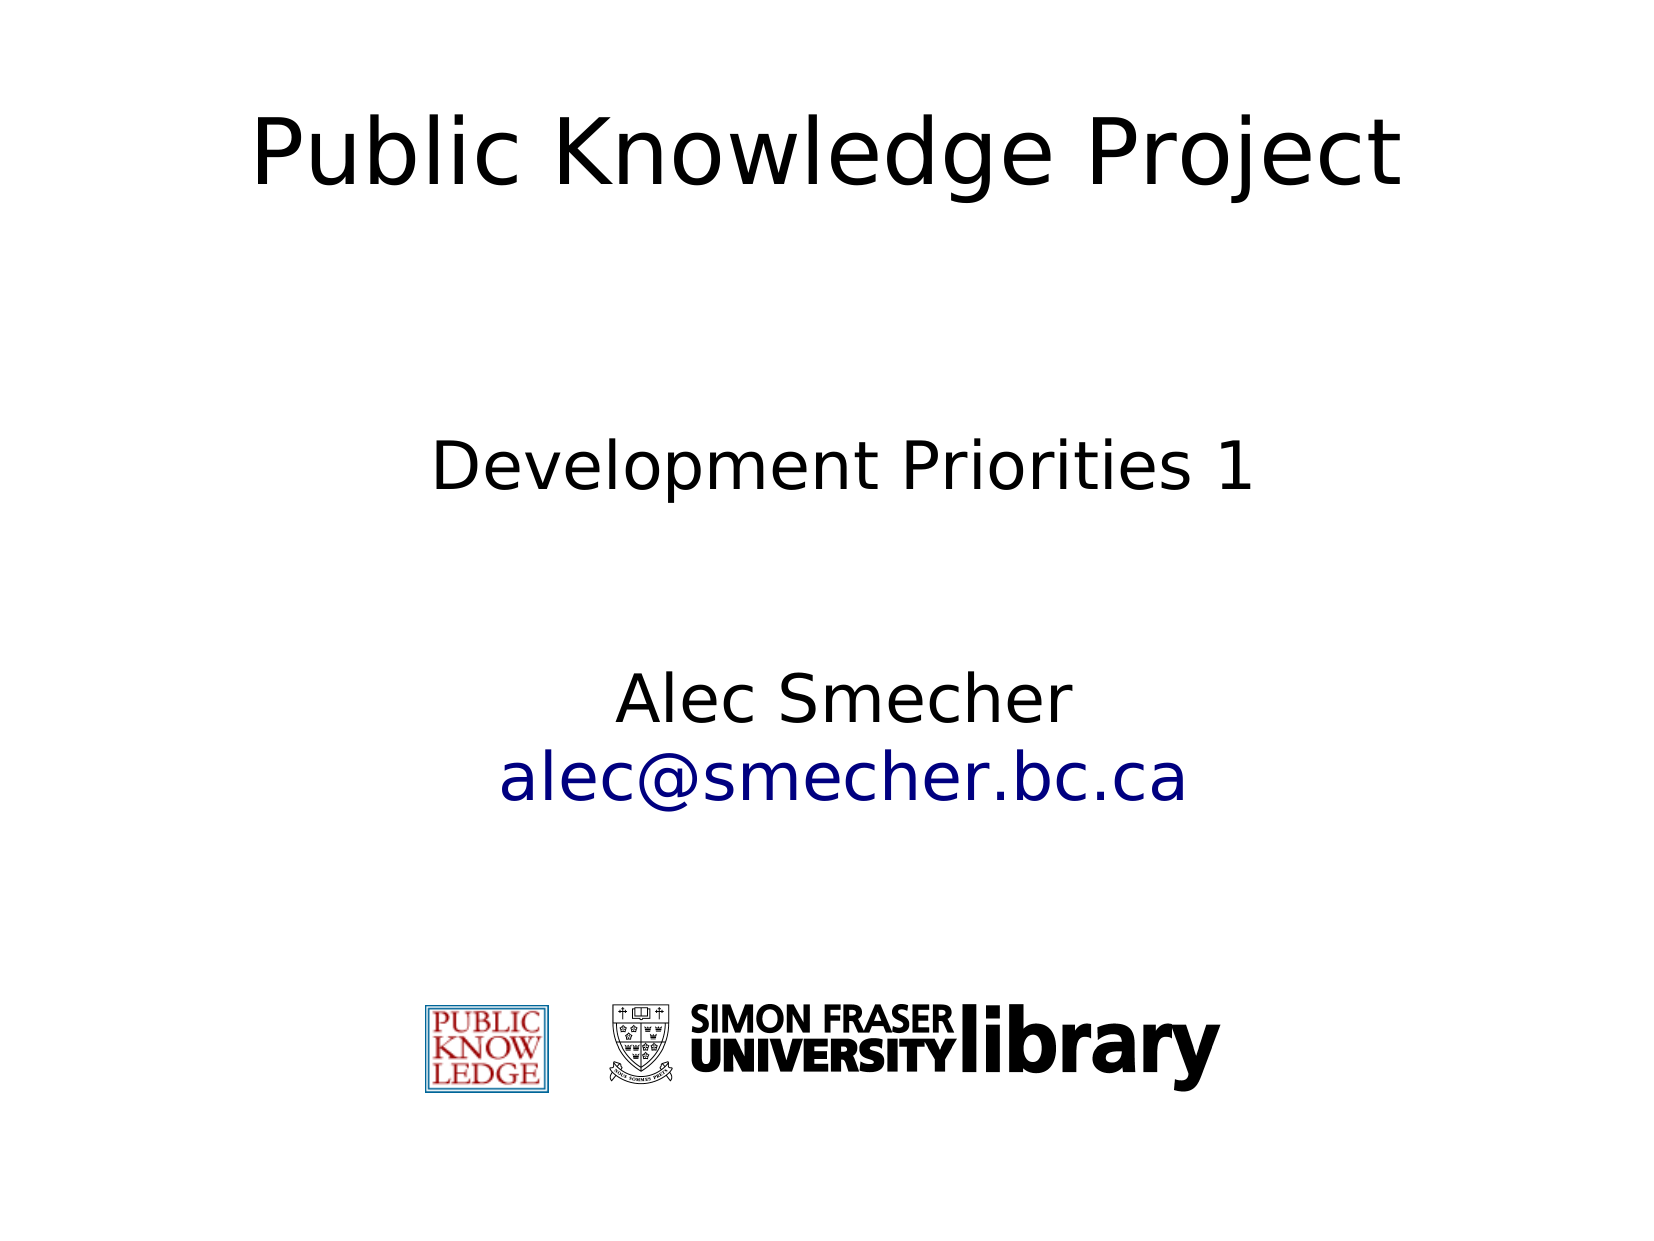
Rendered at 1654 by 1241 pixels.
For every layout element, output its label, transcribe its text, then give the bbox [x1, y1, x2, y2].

subtitle Development Priorities 1 Alec Smecher alec@smecher.bc.ca [82, 290, 1571, 1109]
title Public Knowledge Project [82, 49, 1571, 257]
